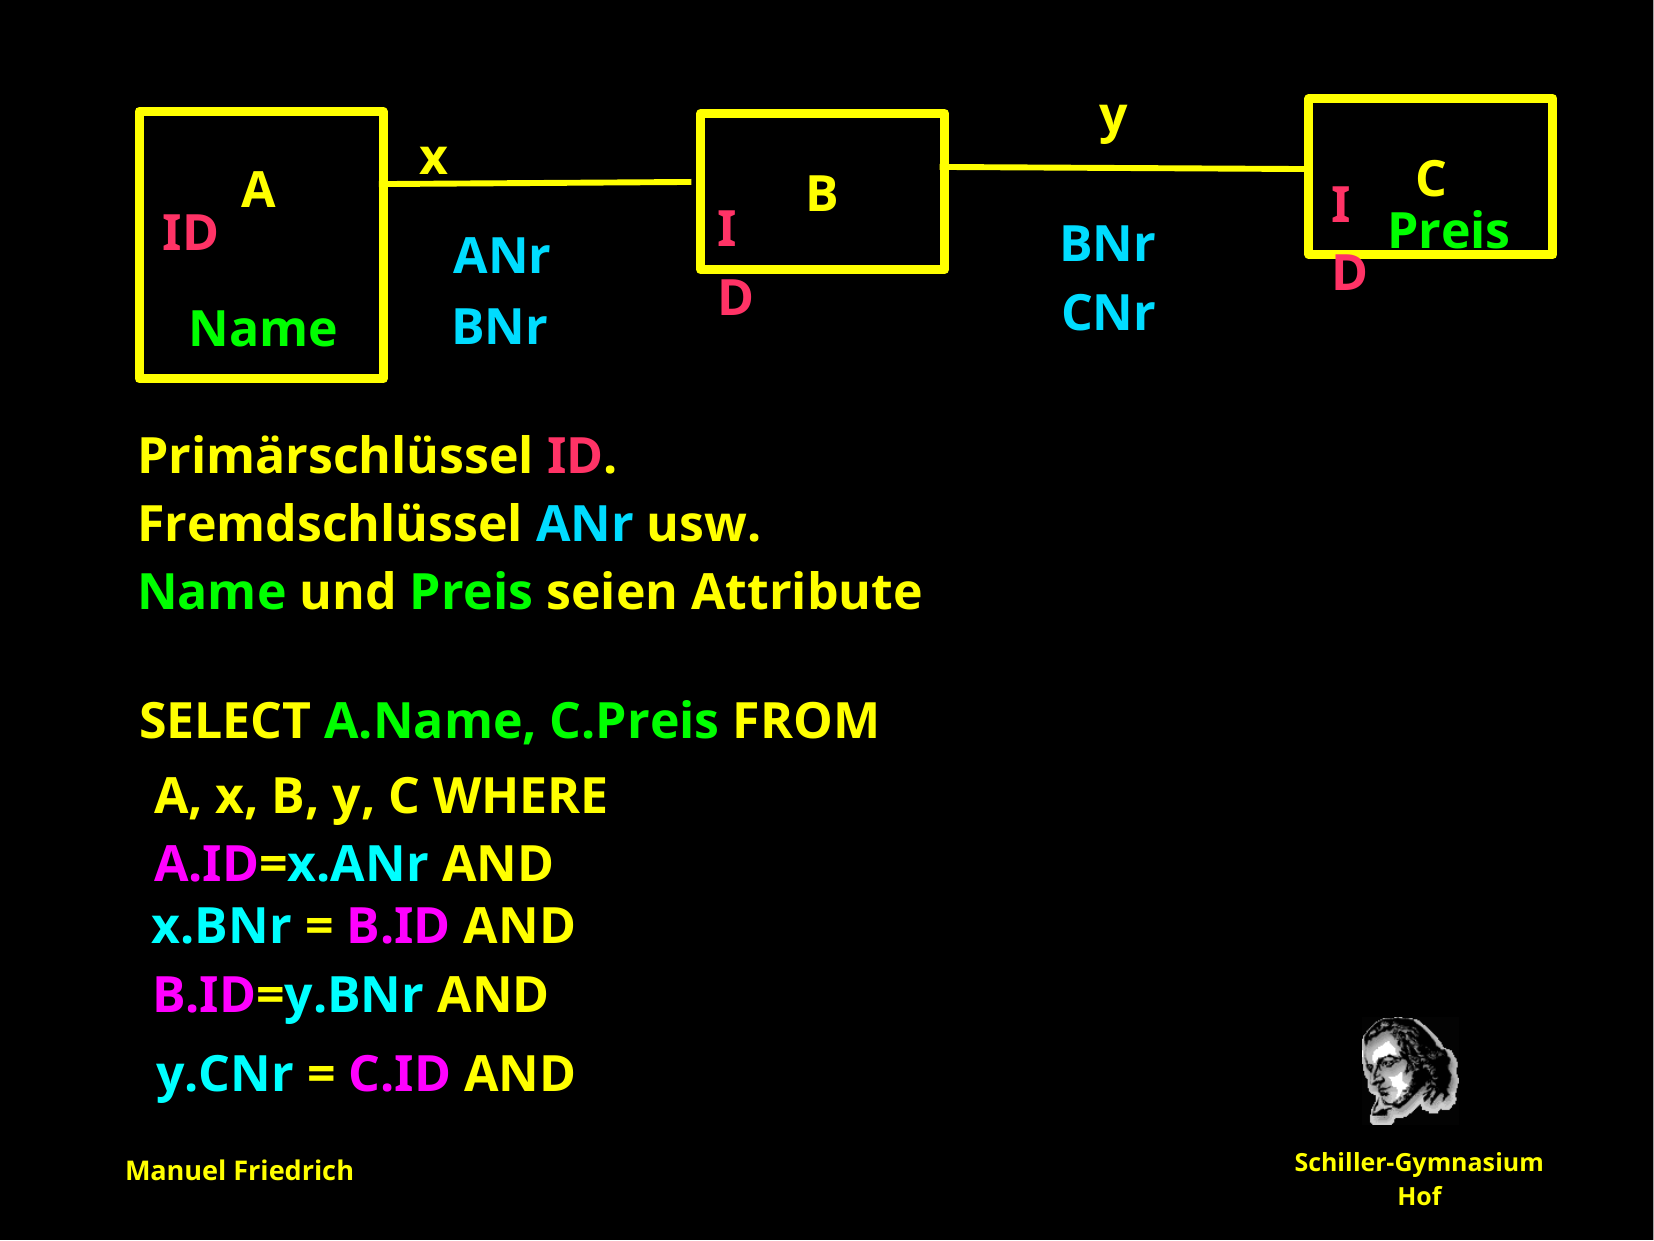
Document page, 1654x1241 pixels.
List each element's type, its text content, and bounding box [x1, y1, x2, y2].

text_box x [419, 121, 447, 182]
text_box SELECT A.Name, C.Preis FROM [139, 684, 914, 745]
text_box x.BNr = B.ID AND [151, 890, 605, 951]
text_box y.CNr = C.ID AND [156, 1038, 604, 1099]
text_box B [700, 113, 945, 270]
text_box ID [162, 196, 220, 258]
text_box BNr [1059, 207, 1212, 269]
text_box BNr [451, 291, 604, 353]
text_box C [1308, 98, 1553, 255]
text_box y [1099, 79, 1151, 140]
text_box ID [717, 193, 774, 255]
text_box Name [188, 293, 343, 354]
text_box A [241, 154, 279, 215]
text_box CNr [1061, 276, 1214, 339]
picture [1362, 1017, 1459, 1125]
text_box ID [1330, 168, 1388, 230]
text_box A, x, B, y, C WHERE A.ID=x.ANr AND [154, 759, 627, 880]
text_box ANr [453, 219, 606, 282]
text_box Preis [1387, 194, 1512, 256]
text_box B.ID=y.BNr AND [152, 958, 573, 1019]
text_box Primärschlüssel ID. Fremdschlüssel ANr usw. Name und Preis seien Attribute [137, 419, 931, 600]
text_box Manuel Friedrich [124, 1151, 357, 1185]
text_box Schiller-Gymnasium Hof [1294, 1145, 1549, 1206]
